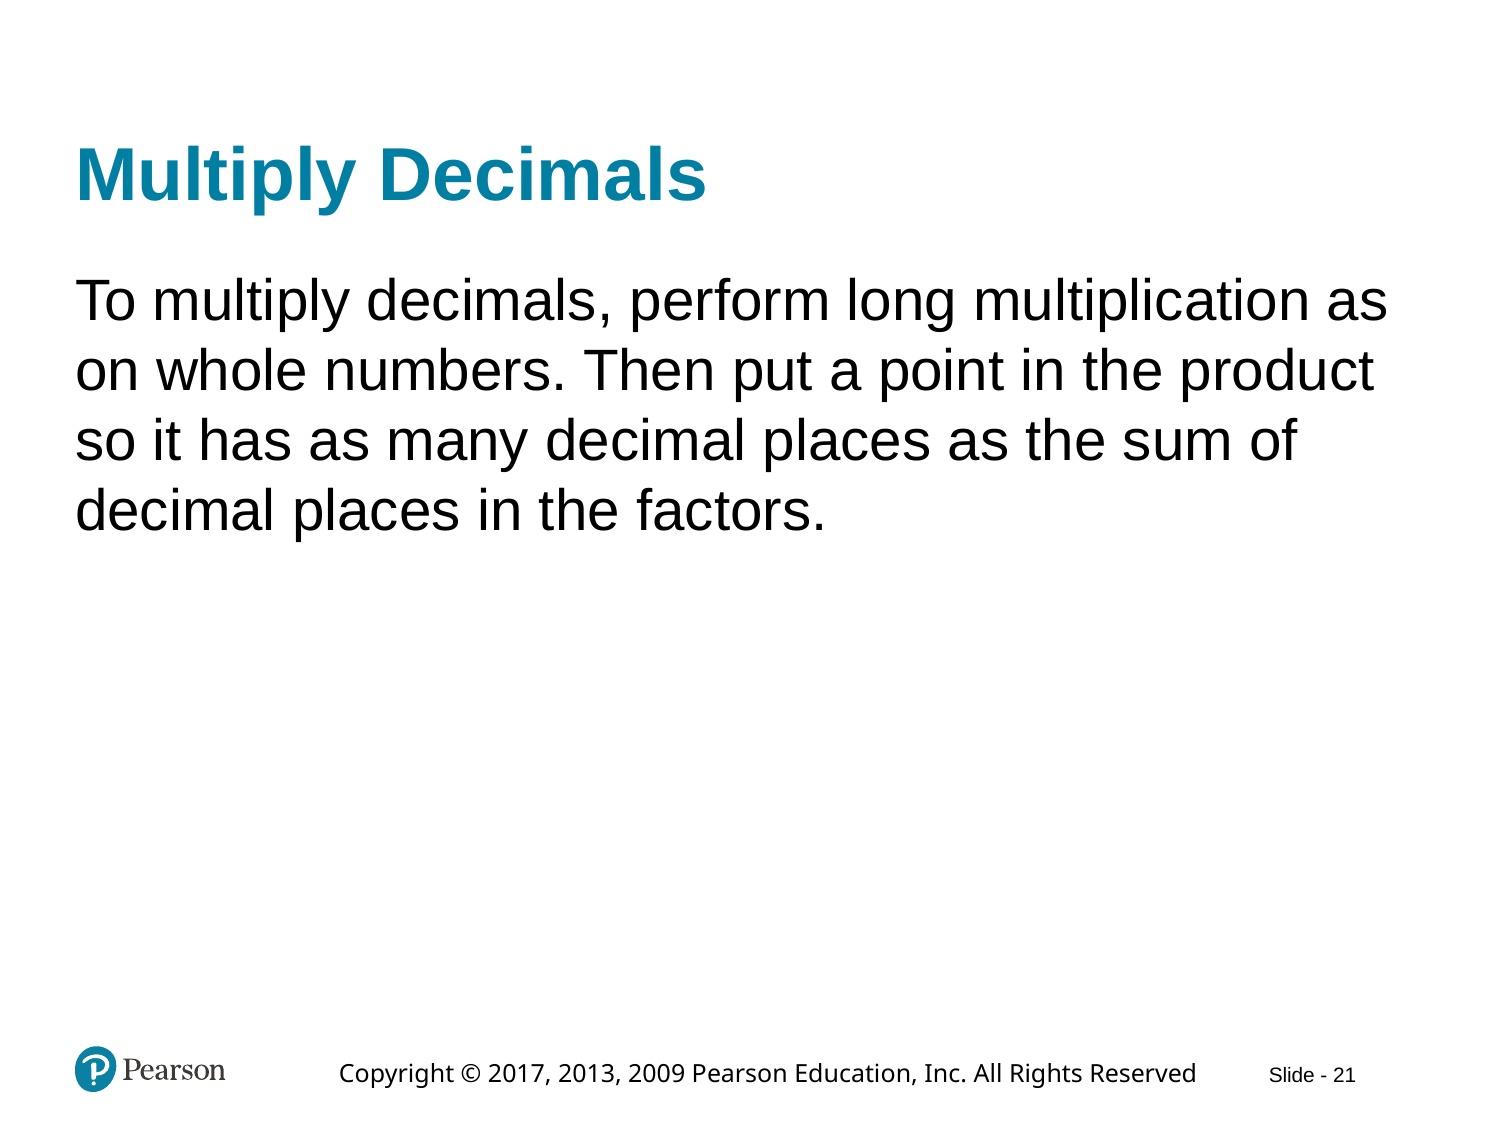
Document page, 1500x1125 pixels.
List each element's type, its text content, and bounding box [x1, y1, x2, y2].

title Multiply Decimals [75, 35, 1425, 216]
list To multiply decimals, perform long multiplication as on whole numbers. Then put a point in the product so it has as many decimal places as the sum of decimal places in the factors. [75, 262, 1425, 563]
